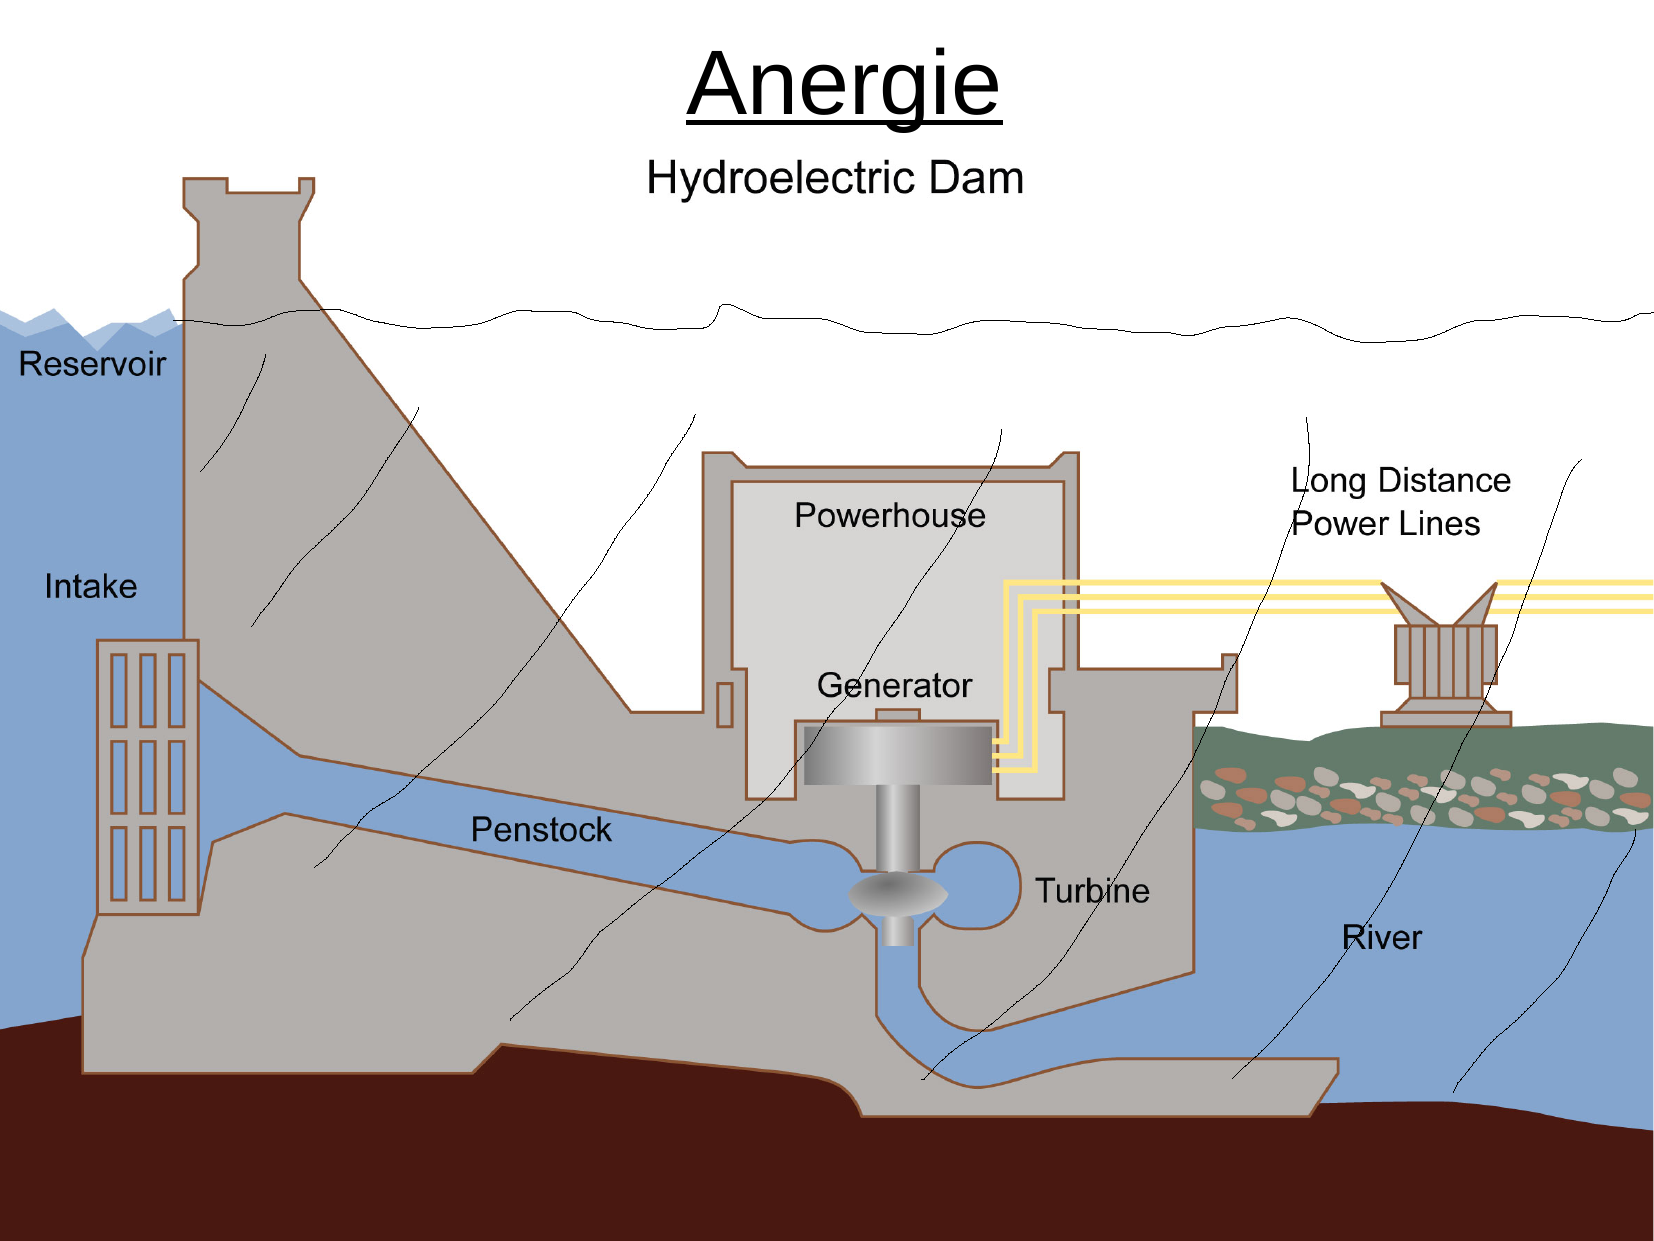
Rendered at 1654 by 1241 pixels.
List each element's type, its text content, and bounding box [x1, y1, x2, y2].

picture [0, 153, 1654, 1241]
text_box Anergie [661, 24, 1028, 142]
